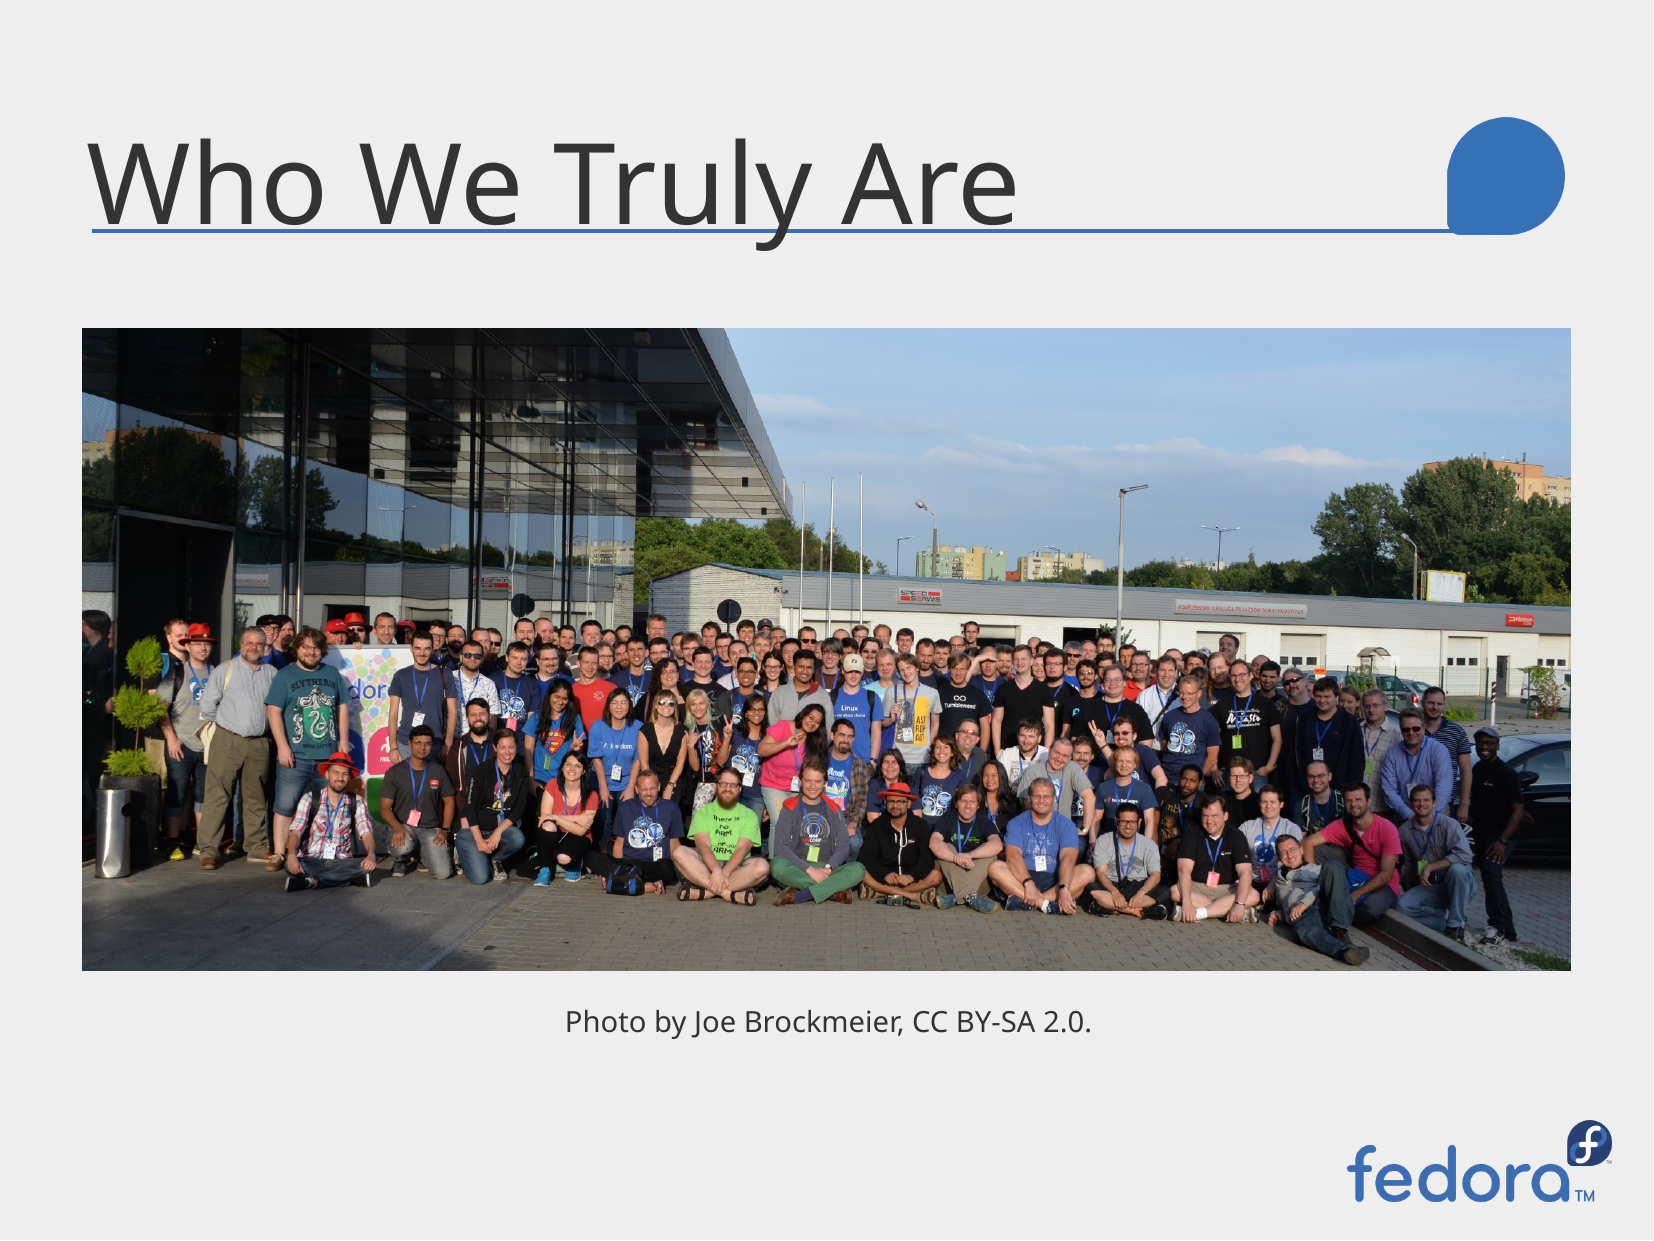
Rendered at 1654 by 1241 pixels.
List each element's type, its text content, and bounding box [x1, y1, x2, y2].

picture [1347, 1120, 1612, 1202]
picture [82, 328, 1571, 971]
text_box Photo by Joe Brockmeier, CC BY-SA 2.0. [86, 993, 1571, 1092]
title Who We Truly Are [86, 111, 1575, 250]
